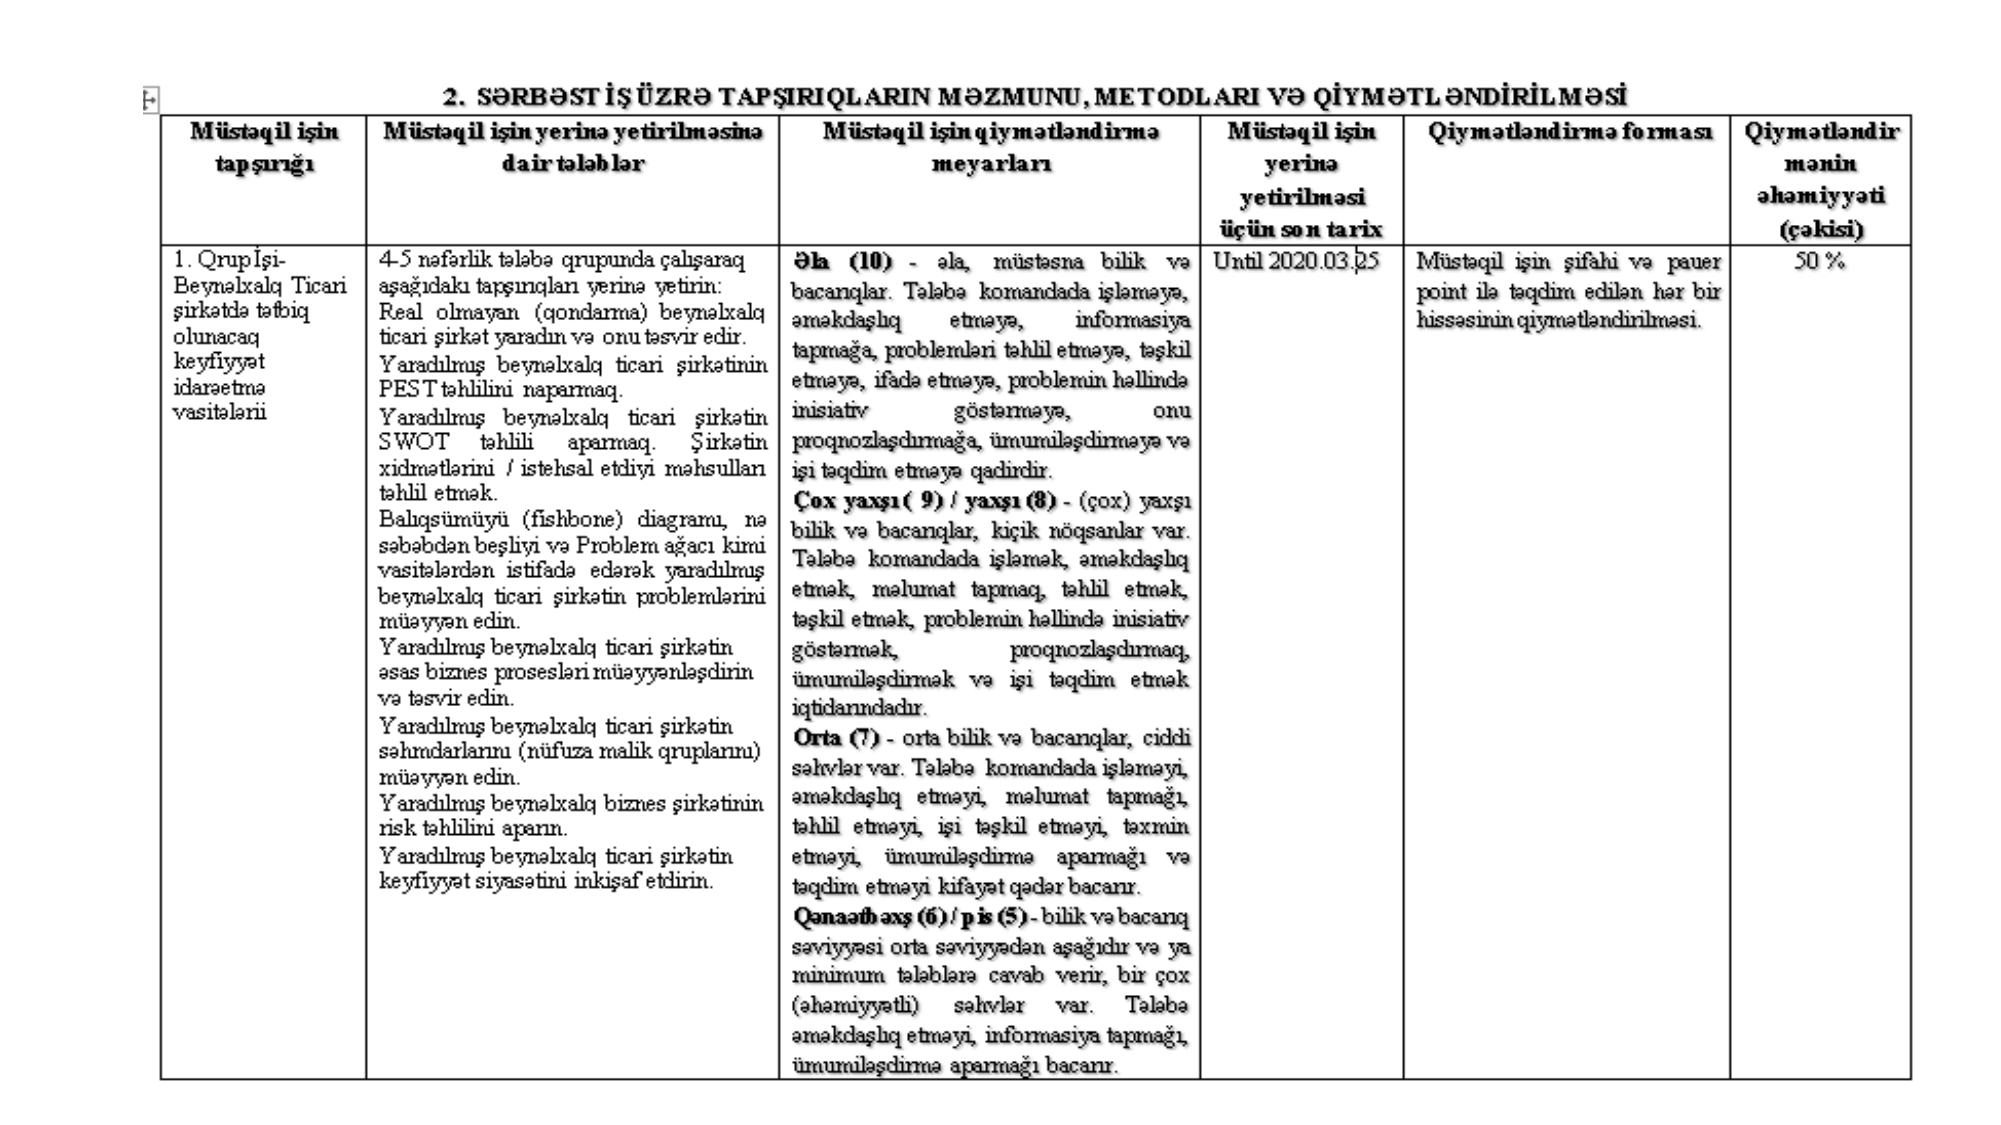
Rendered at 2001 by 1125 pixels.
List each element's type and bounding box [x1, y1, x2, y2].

picture [143, 78, 1934, 1097]
